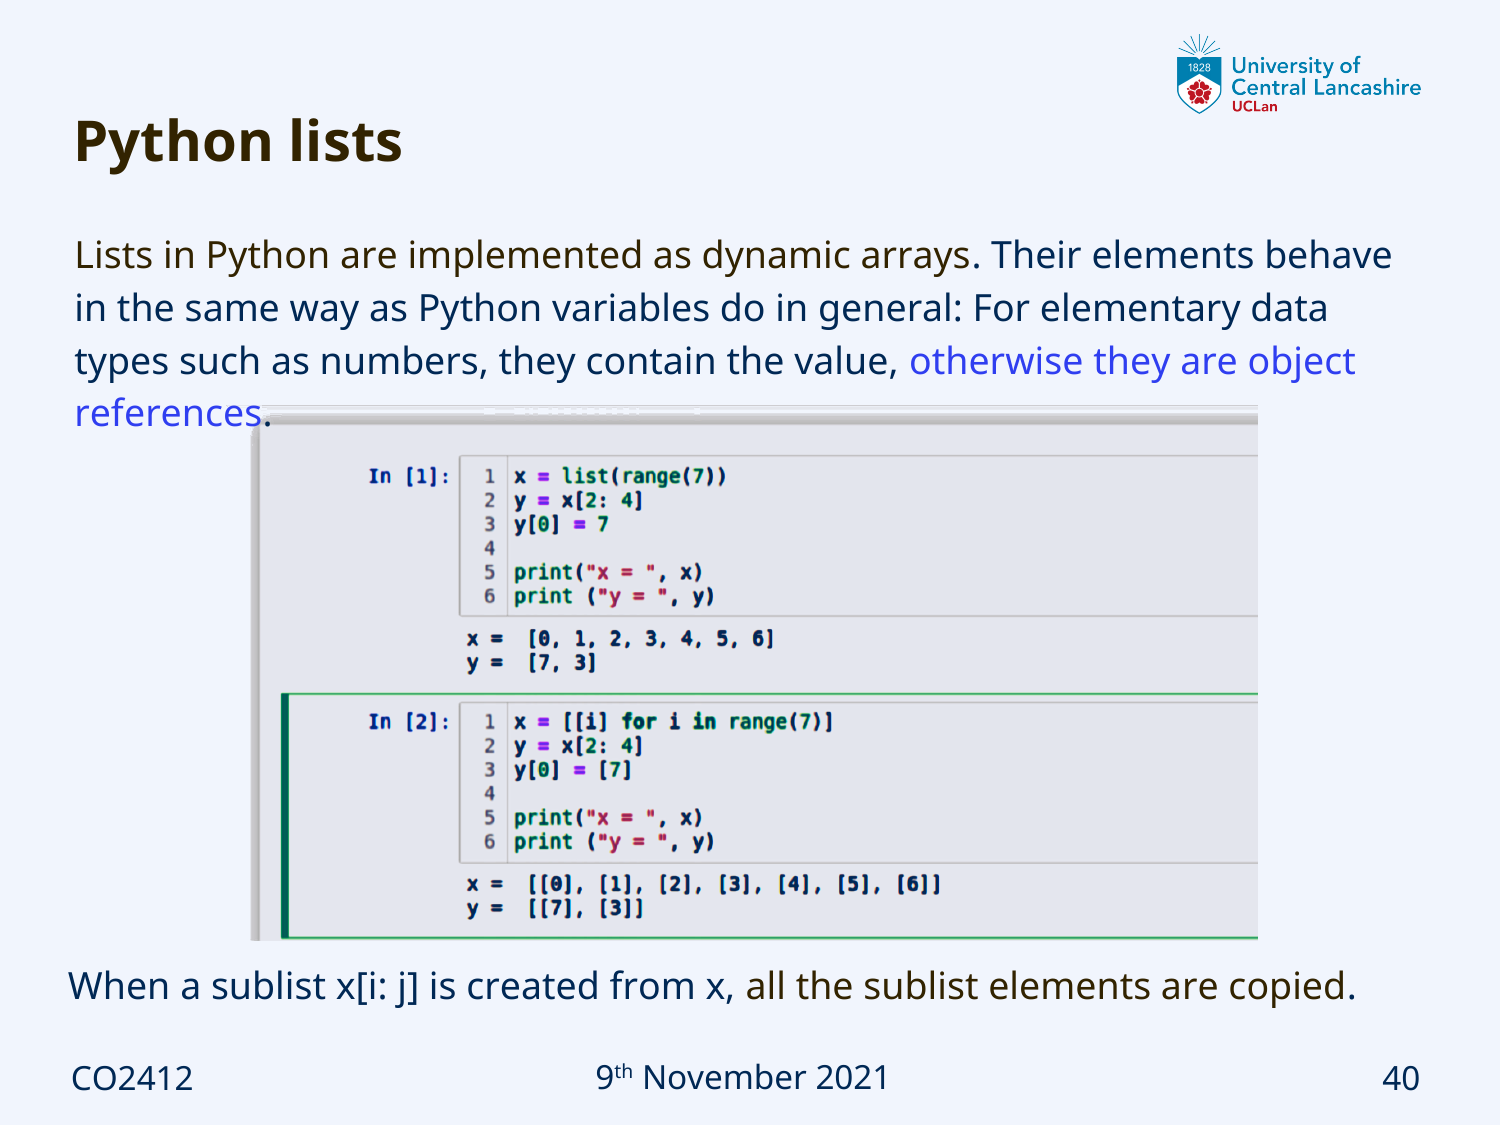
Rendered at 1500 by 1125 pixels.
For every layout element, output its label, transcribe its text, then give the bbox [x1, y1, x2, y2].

text_box When a sublist x[i: j] is created from x, all the sublist elements are copied. [53, 954, 1429, 1015]
picture [229, 408, 239, 414]
picture [226, 405, 1258, 941]
text_box Lists in Python are implemented as dynamic arrays. Their elements behave in the same way as Python variables do in general: For elementary data types such as numbers, they contain the value, otherwise they are object references. [59, 216, 1441, 390]
title Python lists [58, 93, 1475, 186]
picture [1177, 34, 1421, 93]
